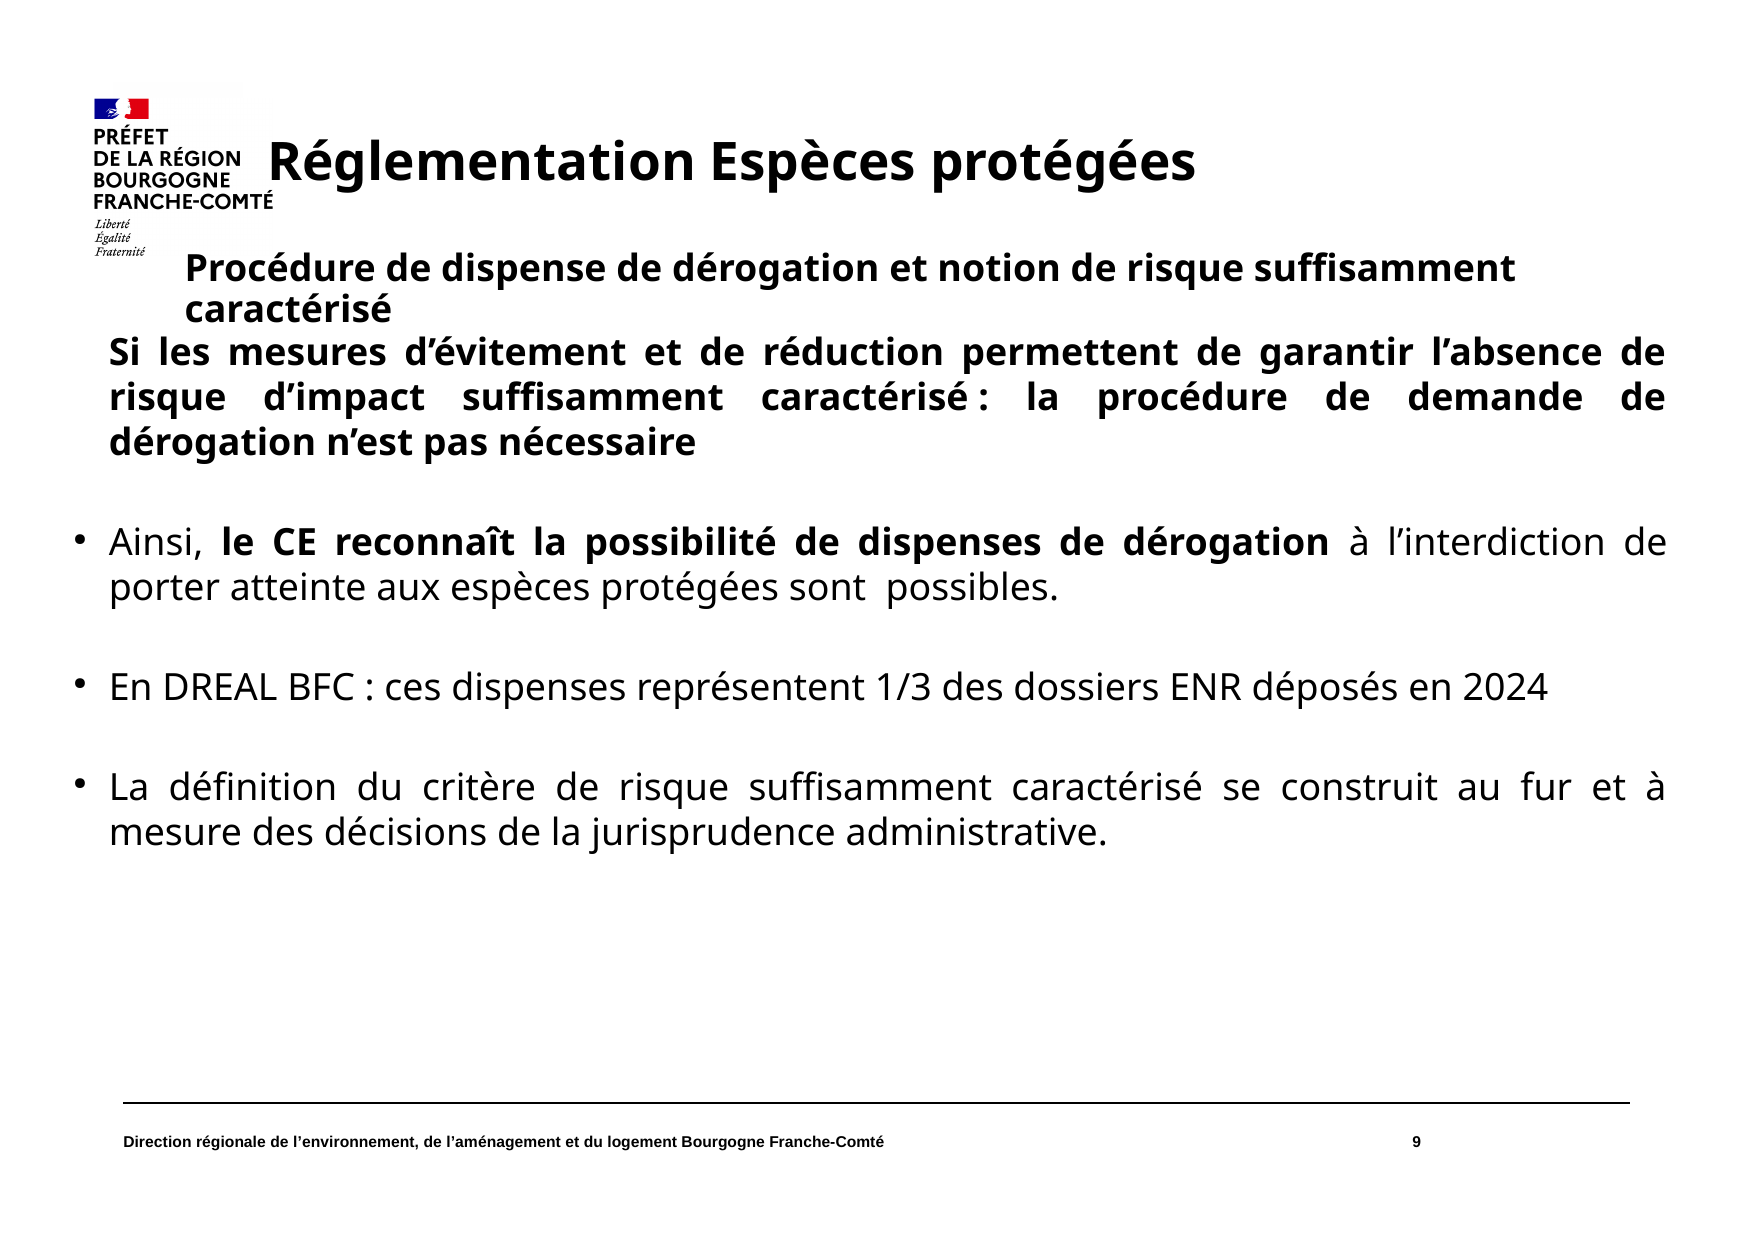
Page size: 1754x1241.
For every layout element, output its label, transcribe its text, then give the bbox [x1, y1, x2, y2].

title Réglementation Espèces protégées Procédure de dispense de dérogation et notion de risque suffisamment caractérisé [184, 134, 1727, 329]
picture [94, 82, 273, 256]
list Si les mesures d’évitement et de réduction permettent de garantir l’absence de risque d’impact suffisamment caractérisé : la procédure de demande de dérogation n’est pas nécessaire Ainsi, le CE reconnaît la possibilité de dispenses de dérogation à l’interdiction de porter atteinte aux espèces protégées sont possibles. En DREAL BFC : ces dispenses représentent 1/3 des dossiers ENR déposés en 2024 La définition du critère de risque suffisamment caractérisé se construit au fur et à mesure des décisions de la jurisprudence administrative. [73, 328, 1668, 1120]
